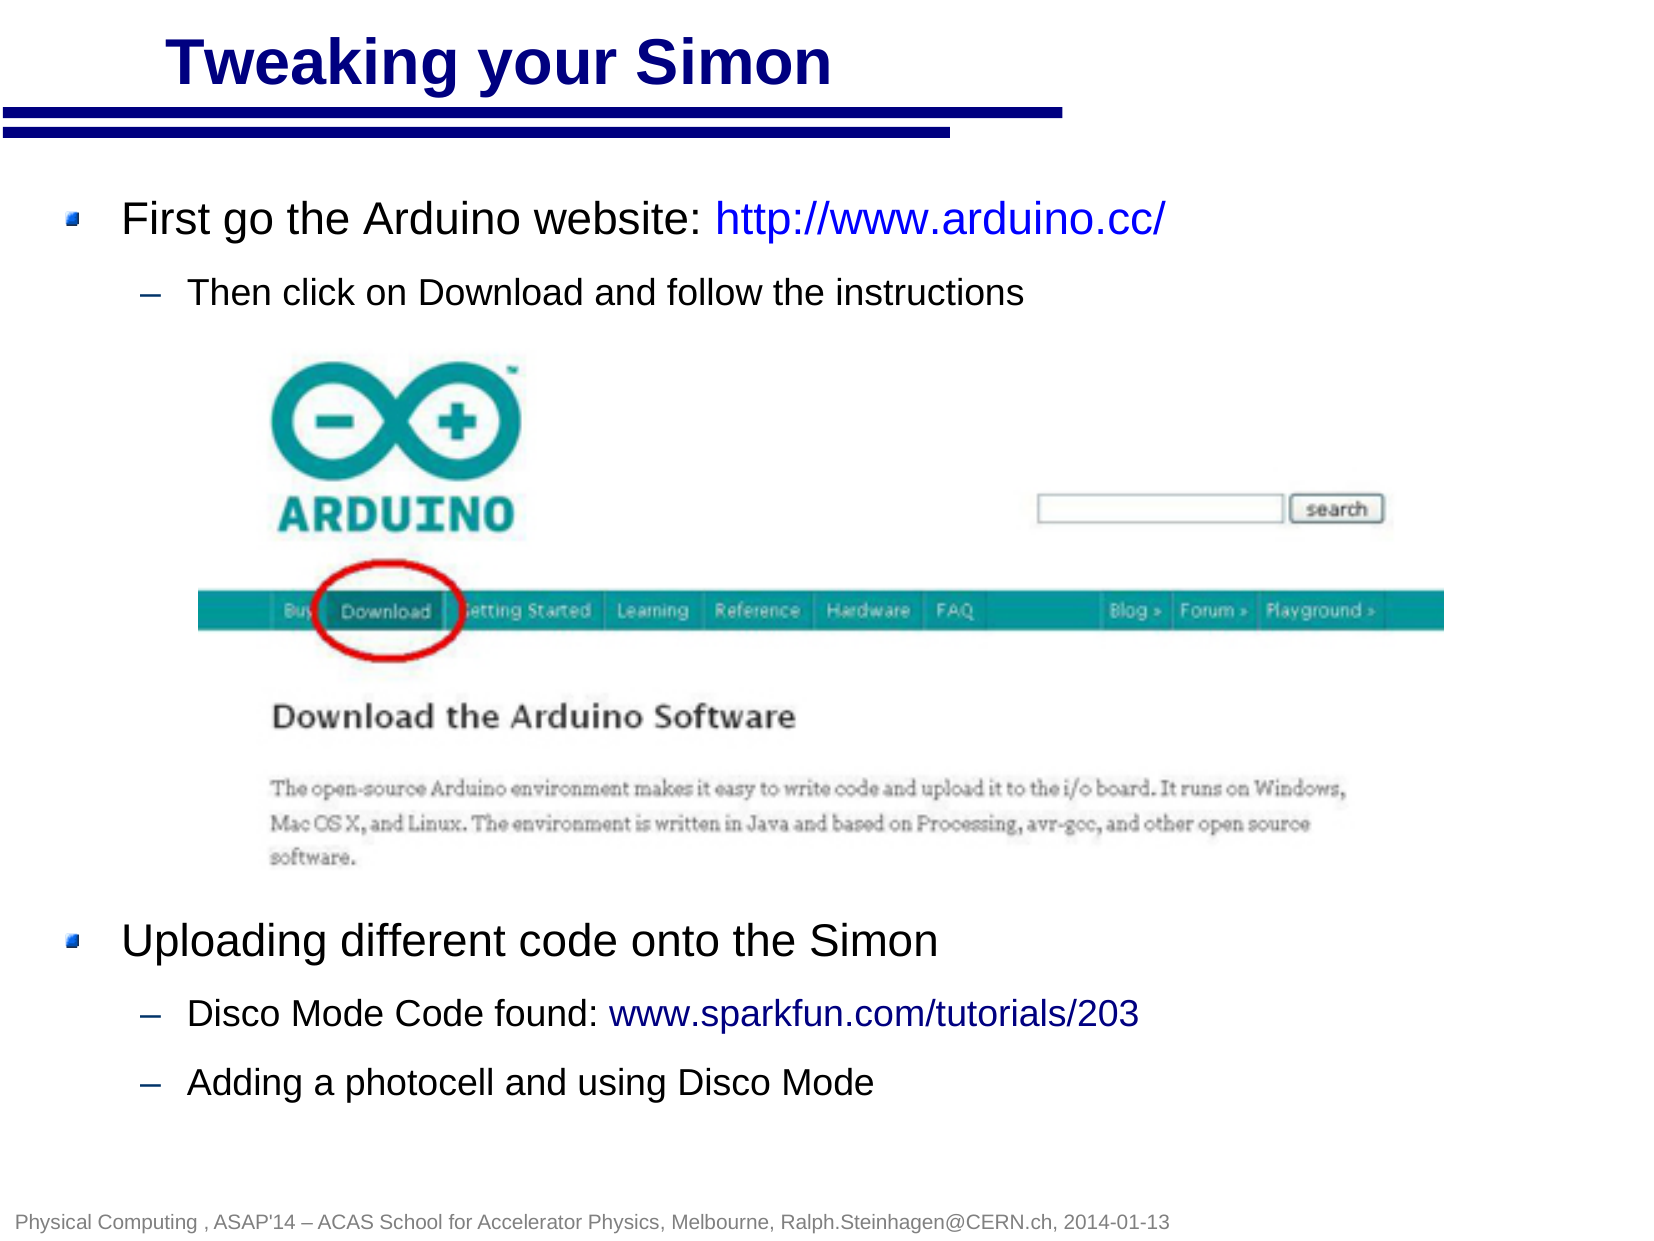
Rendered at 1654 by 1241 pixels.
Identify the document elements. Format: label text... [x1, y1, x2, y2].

picture [198, 330, 1444, 873]
list First go the Arduino website: http://www.arduino.cc/ Then click on Download and follow the instructions Uploading different code onto the Simon Disco Mode Code found: www.sparkfun.com/tutorials/203 Adding a photocell and using Disco Mode [65, 192, 1628, 1205]
title Tweaking your Simon [165, 0, 1323, 124]
